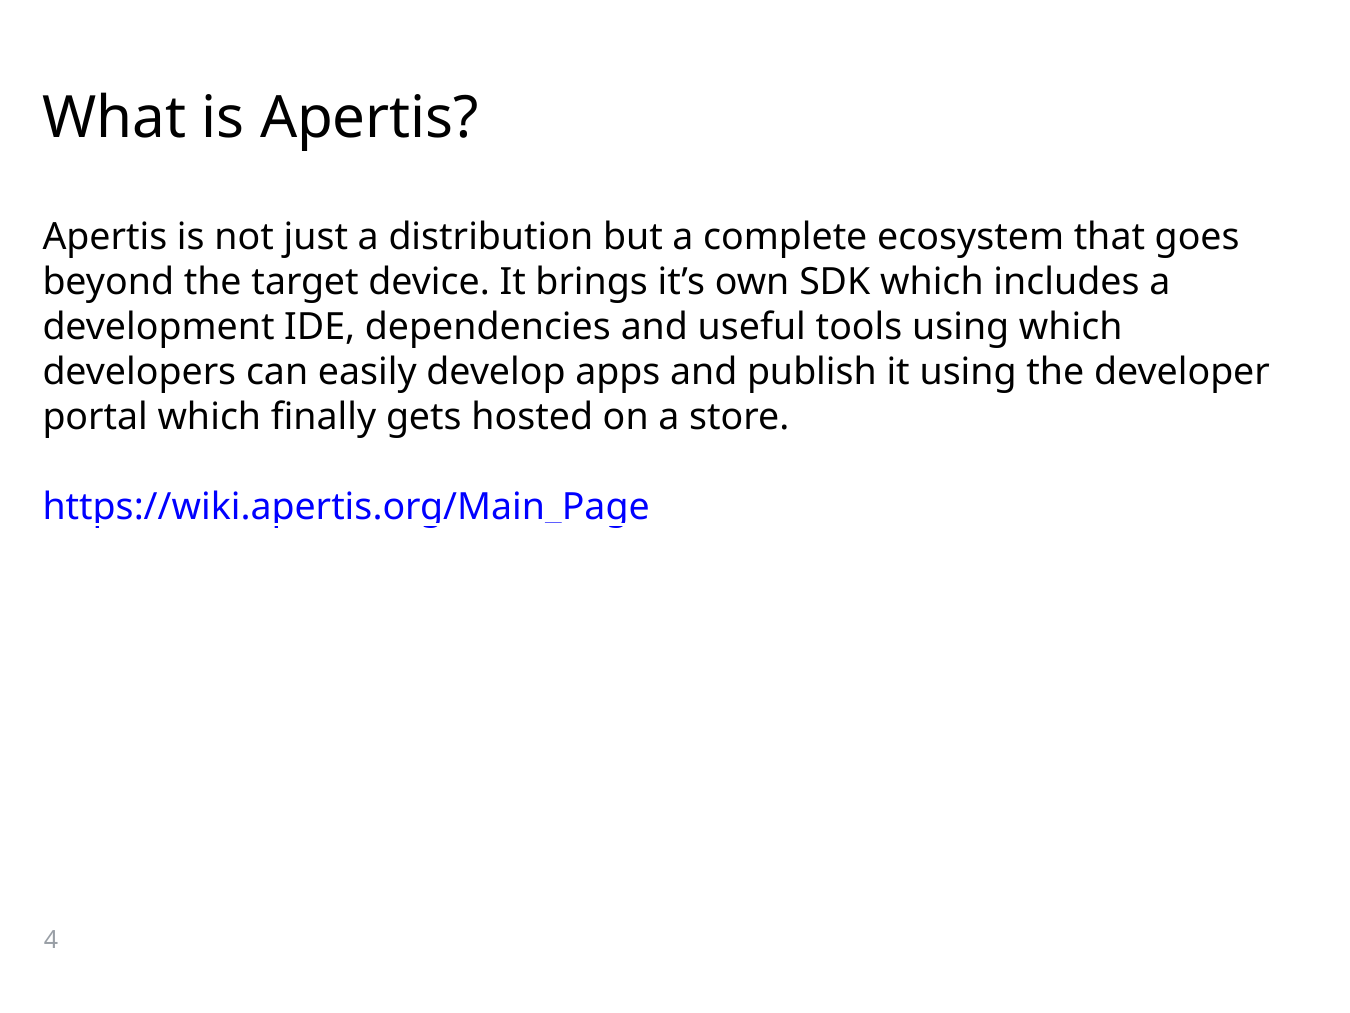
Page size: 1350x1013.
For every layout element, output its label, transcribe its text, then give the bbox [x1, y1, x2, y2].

text_box What is Apertis? [42, 42, 1055, 170]
text_box Apertis is not just a distribution but a complete ecosystem that goes beyond the target device. It brings it’s own SDK which includes a development IDE, dependencies and useful tools using which developers can easily develop apps and publish it using the developer portal which finally gets hosted on a store. https://wiki.apertis.org/Main_Page [42, 212, 1303, 896]
text_box 4 [43, 923, 91, 991]
